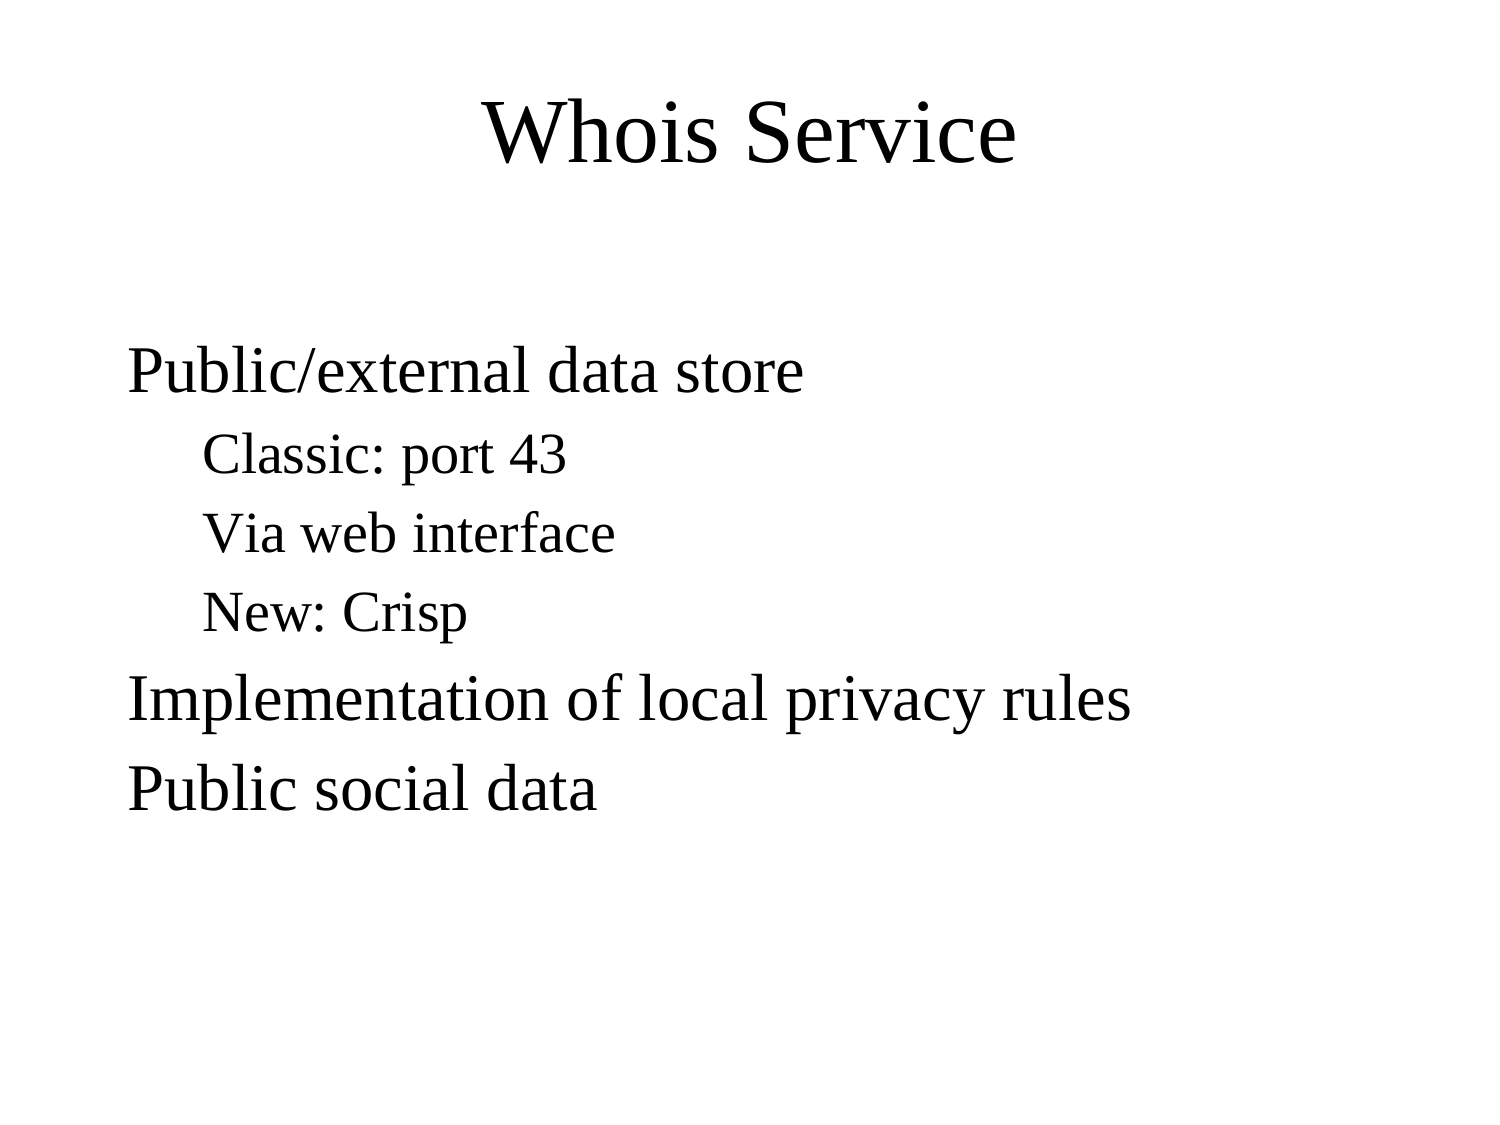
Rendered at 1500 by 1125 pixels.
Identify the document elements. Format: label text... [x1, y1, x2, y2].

list Public/external data store Classic: port 43 Via web interface New: Crisp Implementation of local privacy rules Public social data [112, 324, 1388, 1001]
title Whois Service [112, 37, 1388, 225]
